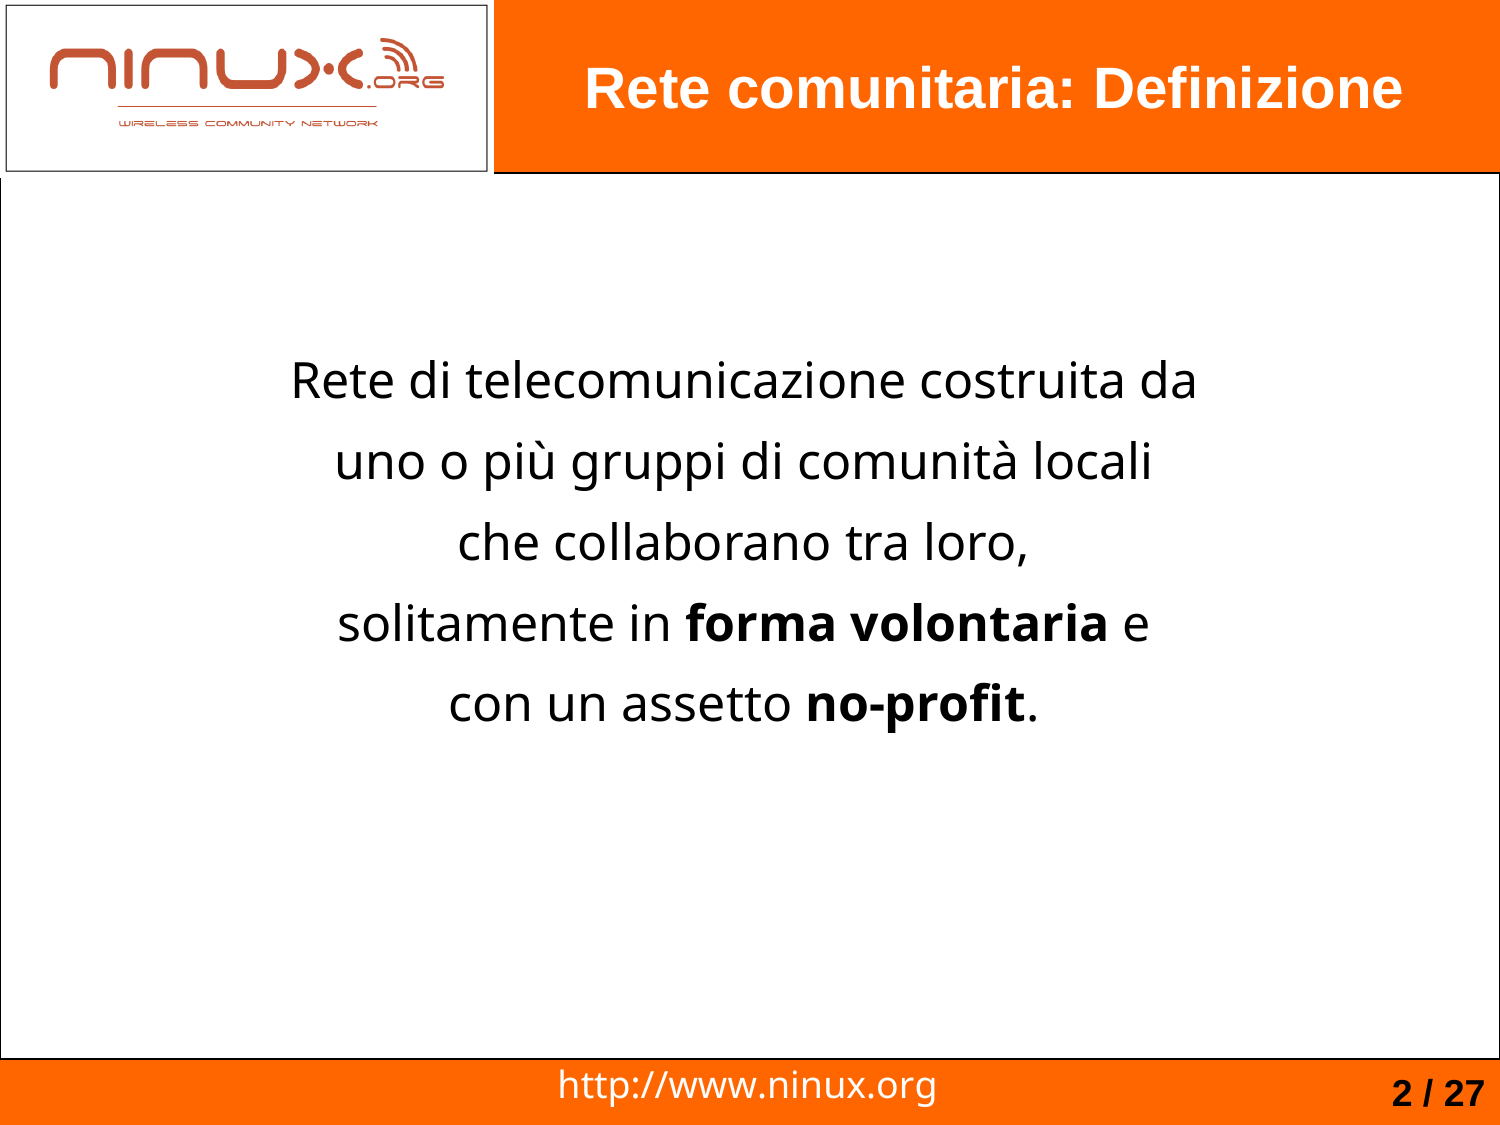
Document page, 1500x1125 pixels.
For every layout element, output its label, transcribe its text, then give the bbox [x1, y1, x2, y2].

picture [0, 0, 494, 178]
title Rete comunitaria: Definizione [495, 5, 1495, 171]
subtitle Rete di telecomunicazione costruita da uno o più gruppi di comunità locali che collaborano tra loro, solitamente in forma volontaria e con un assetto no-profit. [17, 203, 1471, 947]
text_box http://www.ninux.org [0, 1053, 1500, 1125]
text_box <numero> / 27 [1257, 1061, 1500, 1125]
